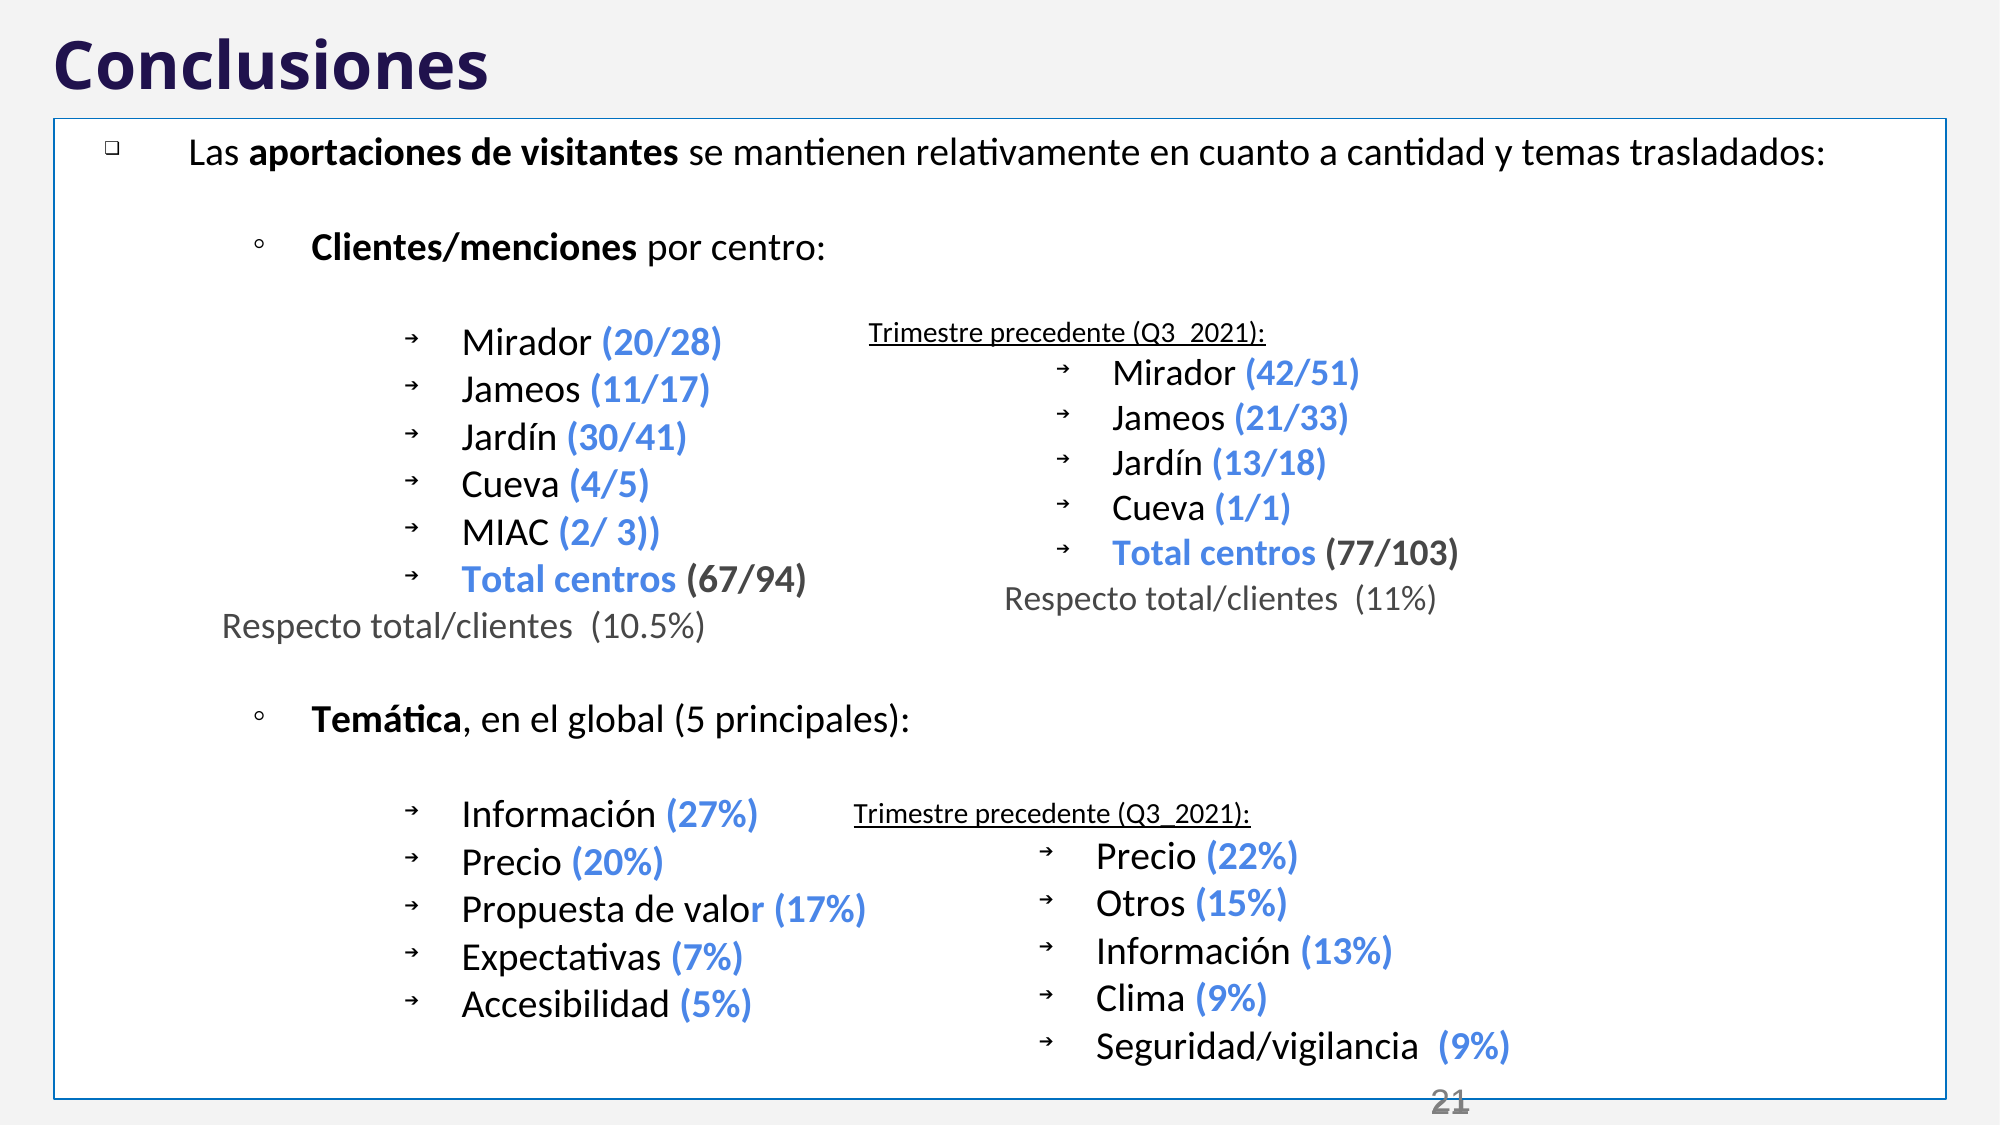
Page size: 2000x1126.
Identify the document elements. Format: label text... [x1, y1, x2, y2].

text_box Conclusiones [52, 0, 1945, 126]
text_box Trimestre precedente (Q3_2021): Mirador (42/51) Jameos (21/33) Jardín (13/18) Cueva (1/1) Total centros (77/103) Respecto total/clientes (11%) [853, 297, 1642, 721]
text_box Las aportaciones de visitantes se mantienen relativamente en cuanto a cantidad y temas trasladados: Clientes/menciones por centro: Mirador (20/28) Jameos (11/17) Jardín (30/41) Cueva (4/5) MIAC (2/ 3)) Total centros (67/94) Respecto total/clientes (10.5%) Temática, en el global (5 principales): Información (27%) Precio (20%) Propuesta de valor (17%) Expectativas (7%) Accesibilidad (5%) [53, 118, 1947, 1100]
text_box Trimestre precedente (Q3_2021): Precio (22%) Otros (15%) Información (13%) Clima (9%) Seguridad/vigilancia (9%) [838, 779, 1698, 1083]
text_box <número> [1412, 1069, 1880, 1126]
